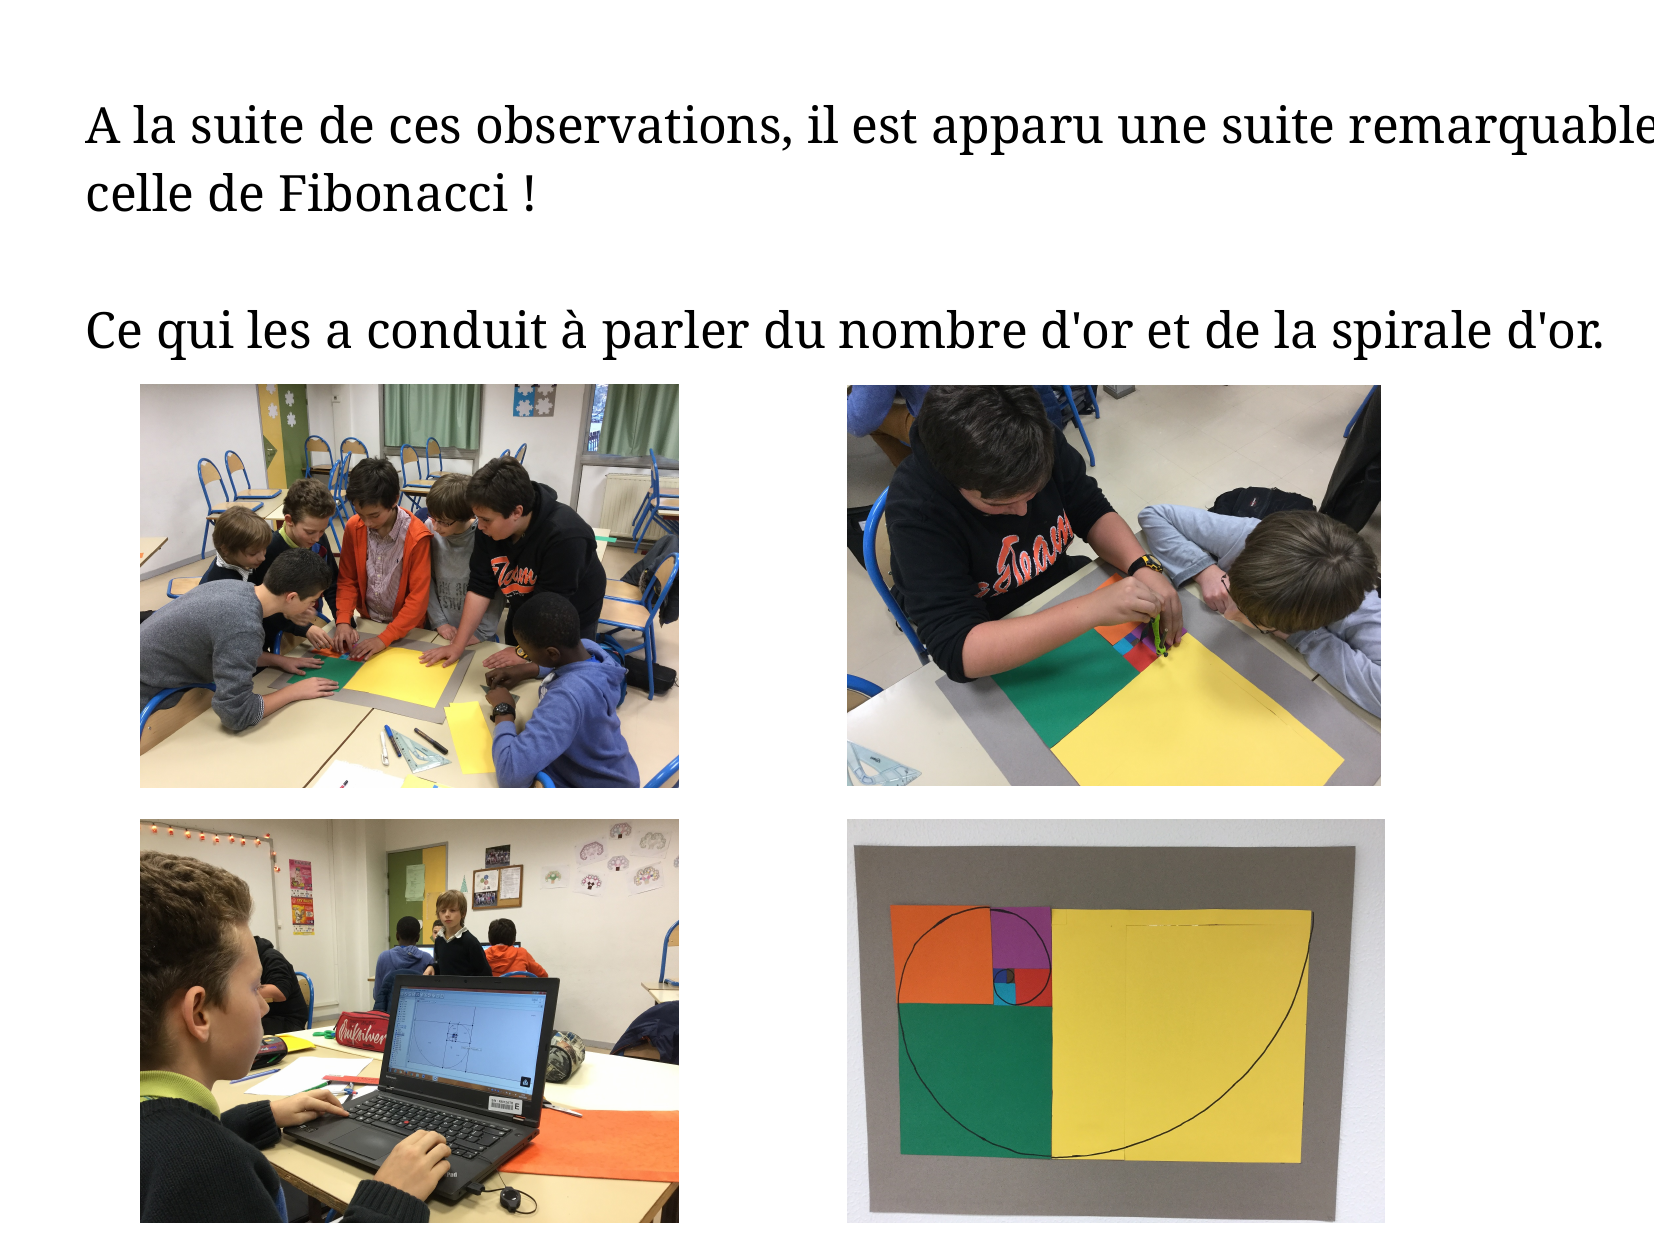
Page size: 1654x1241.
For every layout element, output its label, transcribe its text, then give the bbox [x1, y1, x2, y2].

text_box A la suite de ces observations, il est apparu une suite remarquable, celle de Fibonacci ! Ce qui les a conduit à parler du nombre d'or et de la spirale d'or. [70, 82, 1389, 325]
picture [847, 385, 1381, 786]
picture [140, 384, 679, 788]
picture [847, 819, 1385, 1223]
picture [140, 819, 679, 1223]
